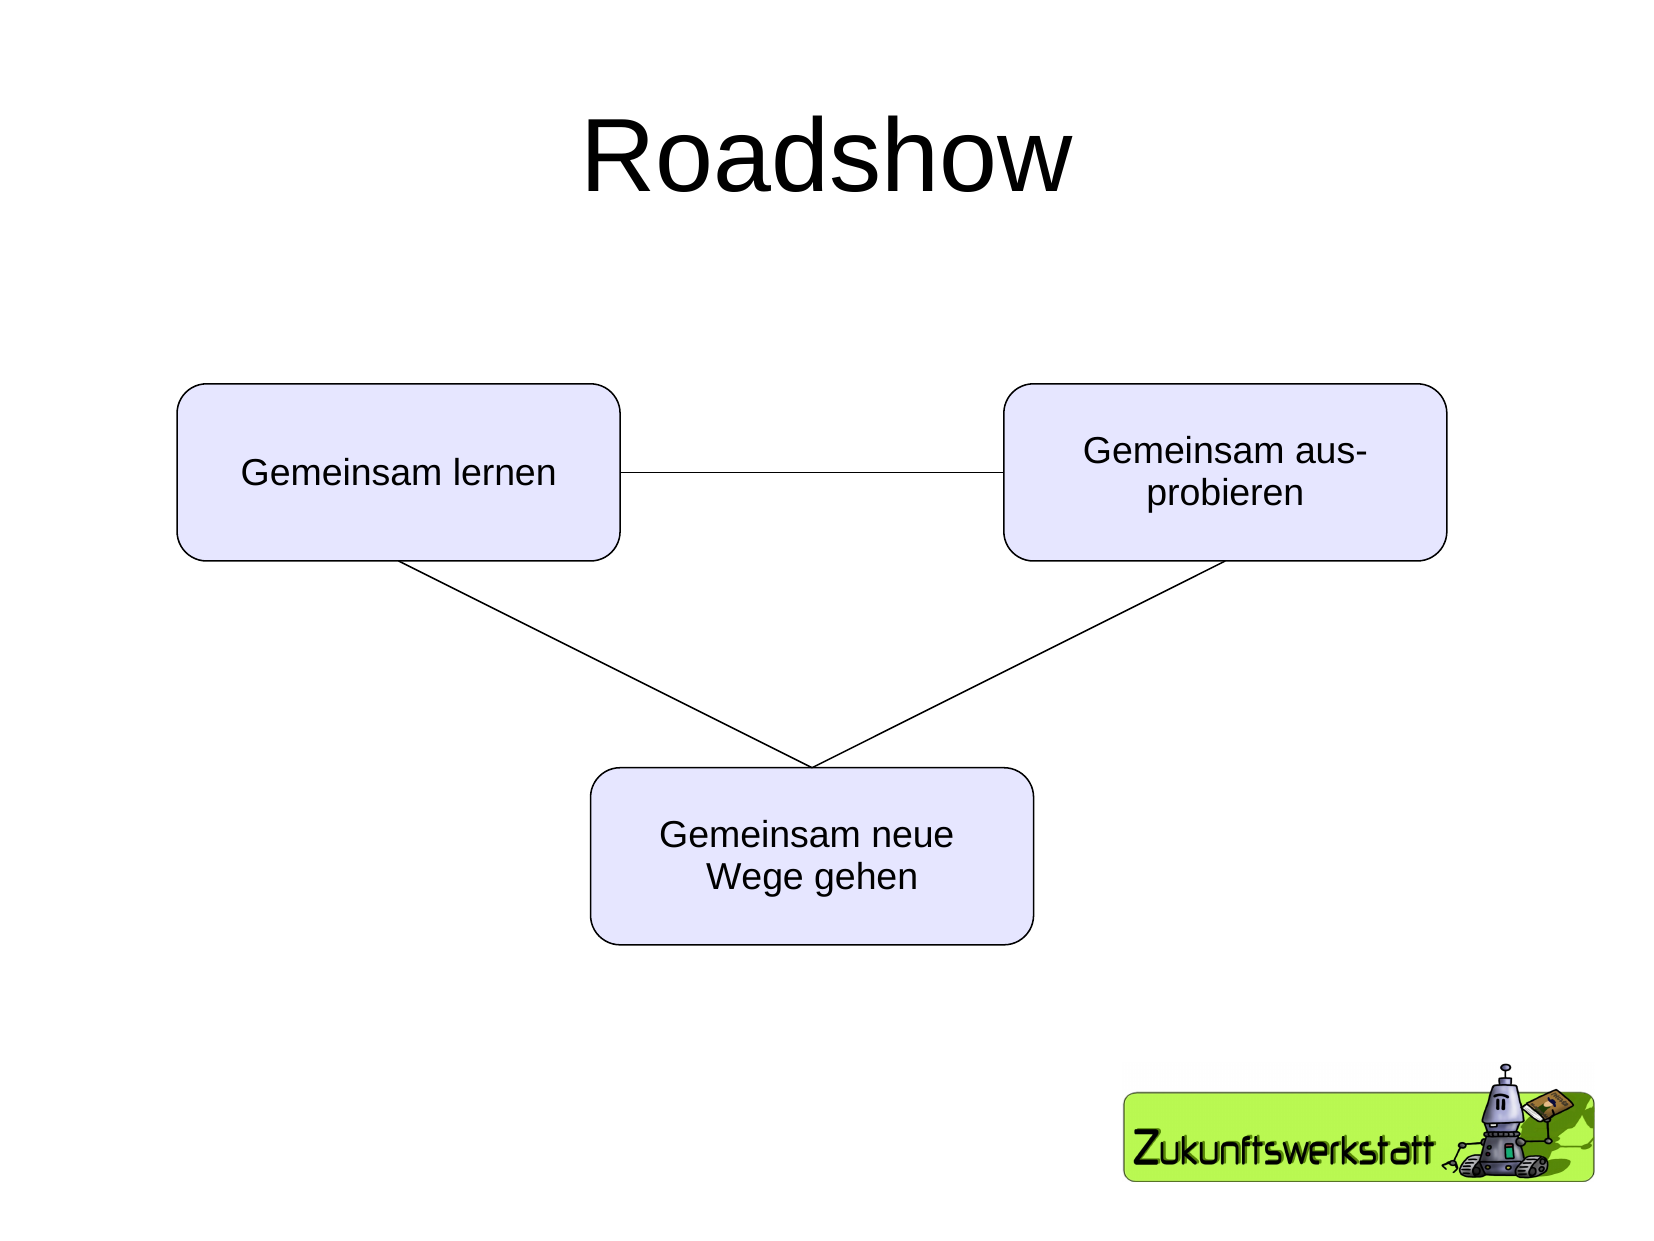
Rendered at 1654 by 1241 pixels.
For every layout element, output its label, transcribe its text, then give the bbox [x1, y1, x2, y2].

picture [1122, 1062, 1595, 1182]
text_box Gemeinsam lernen [177, 383, 621, 561]
text_box Gemeinsam aus- probieren [1003, 383, 1447, 561]
title Roadshow [82, 56, 1571, 249]
text_box Gemeinsam neue Wege gehen [590, 767, 1034, 945]
